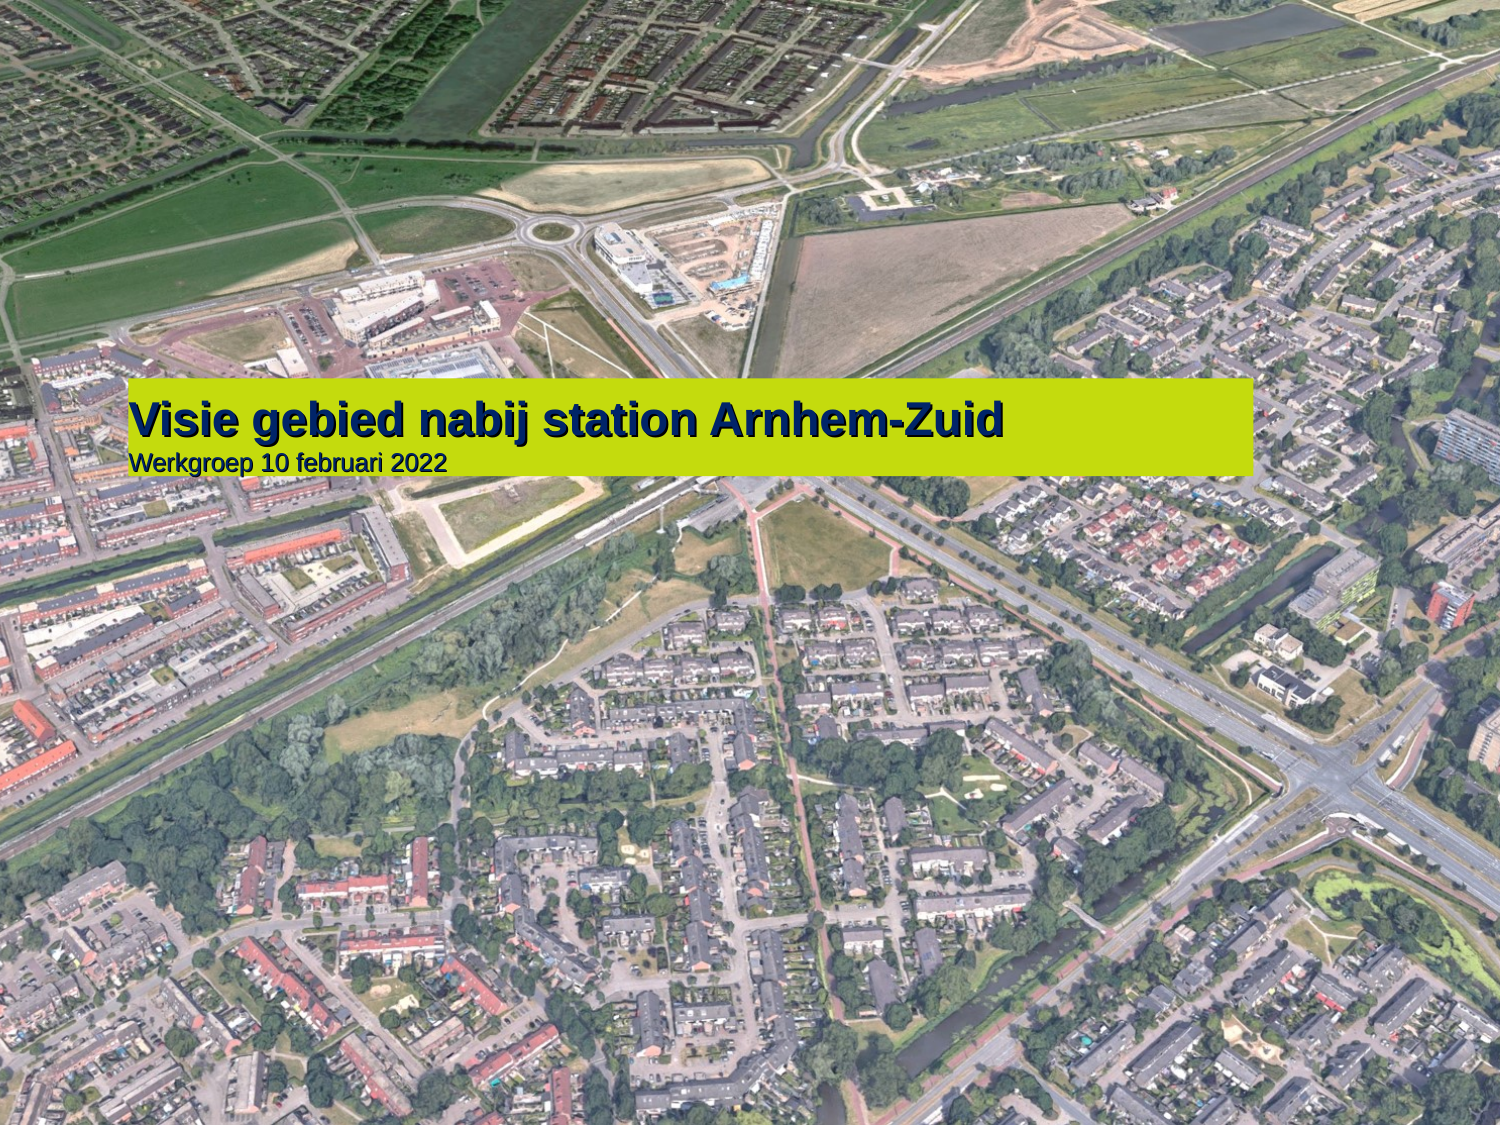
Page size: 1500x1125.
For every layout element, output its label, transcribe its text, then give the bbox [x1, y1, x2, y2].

title Visie gebied nabij station Arnhem-Zuid Werkgroep 10 februari 2022 [128, 378, 1254, 477]
picture [0, 0, 1500, 1125]
